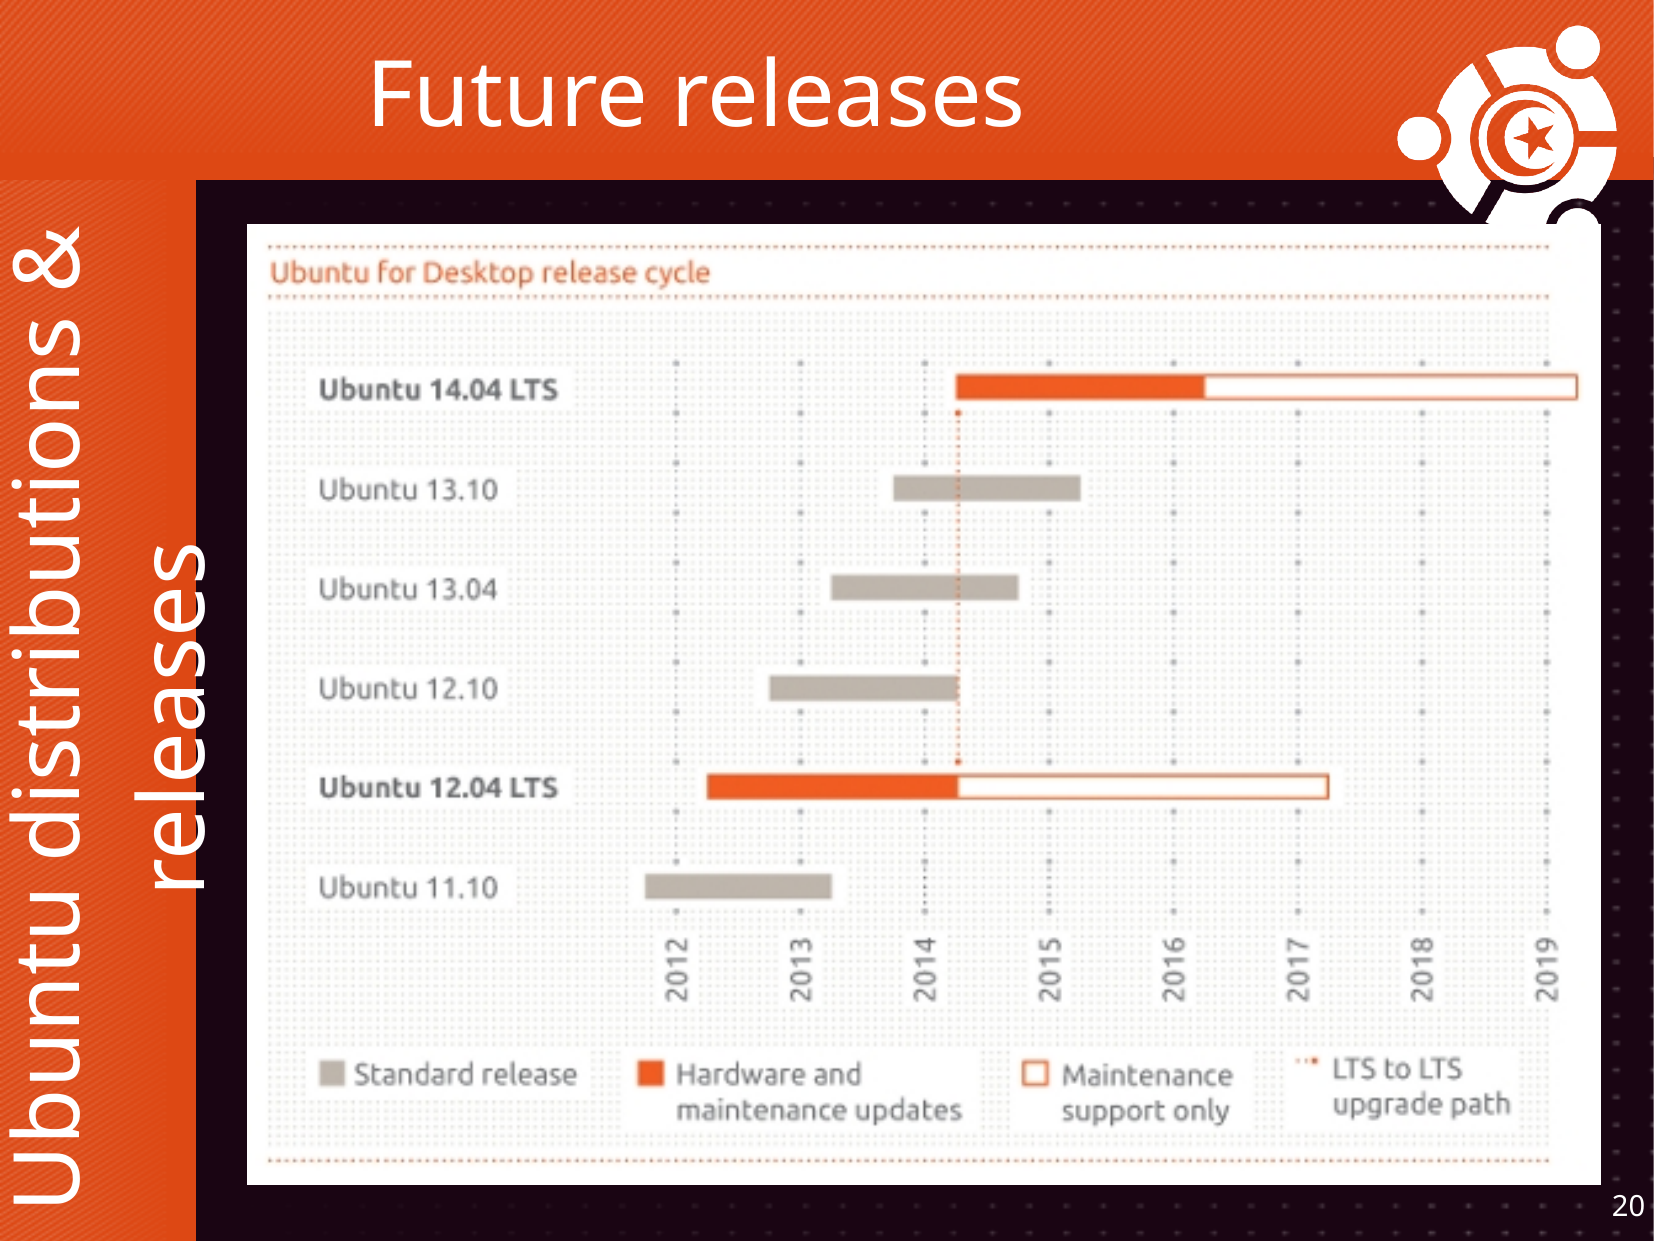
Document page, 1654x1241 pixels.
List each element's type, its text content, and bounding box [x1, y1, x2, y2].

title Ubuntu distributions & releases [3, 210, 210, 1229]
title Future releases [0, 2, 1394, 181]
picture [0, 0, 1654, 1241]
